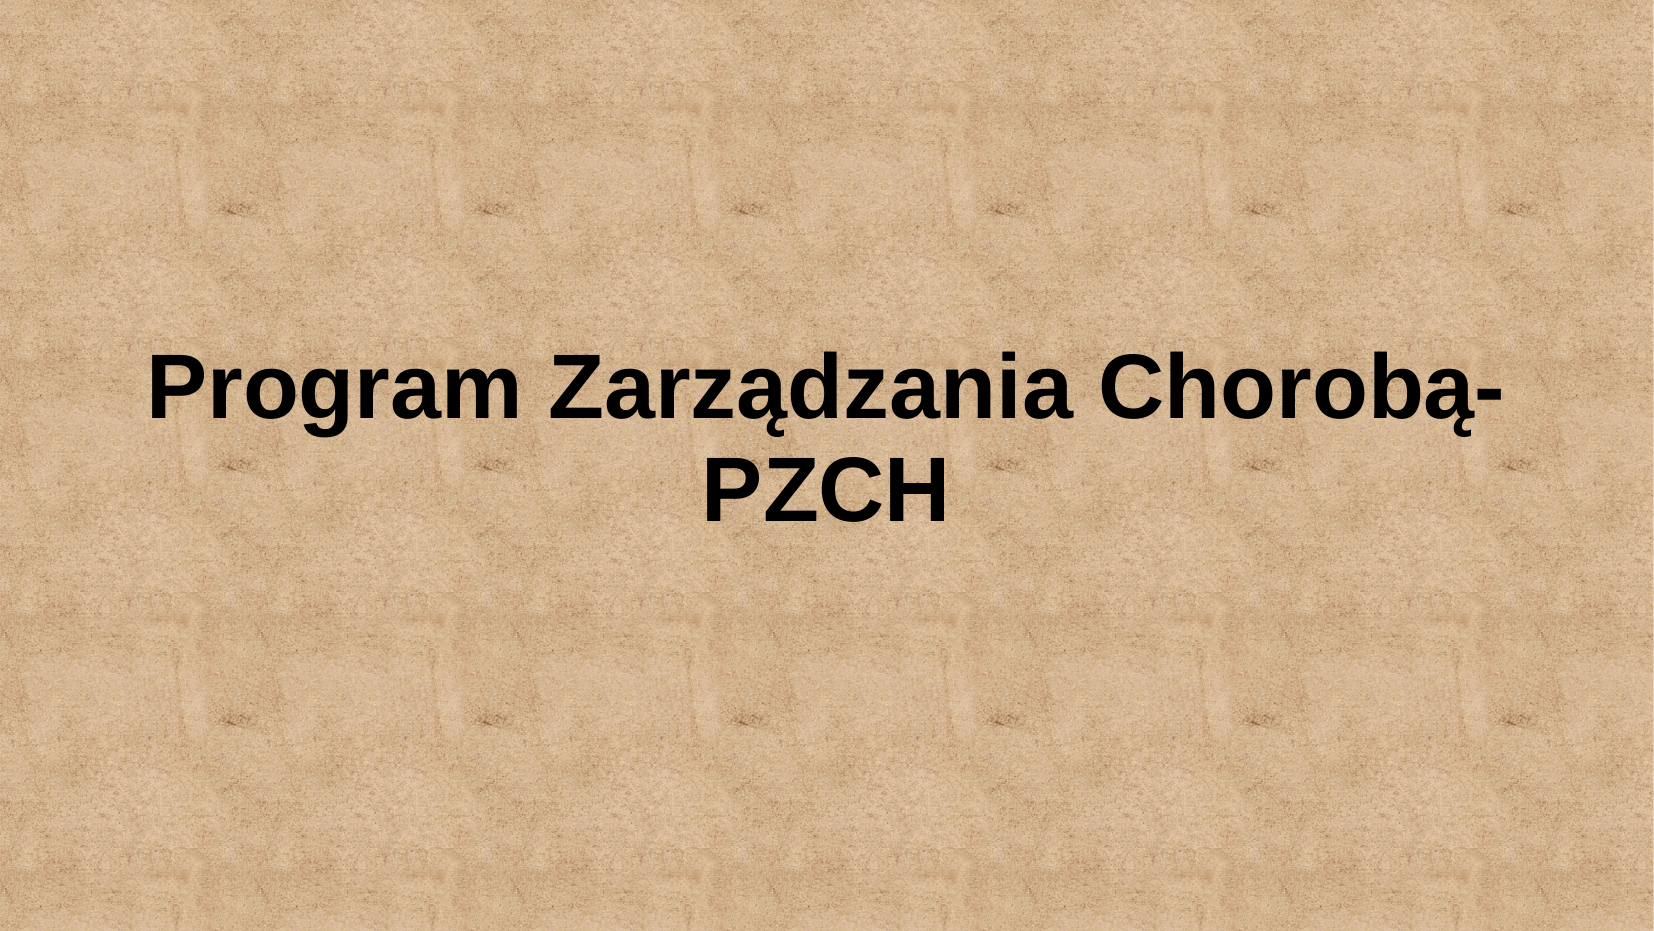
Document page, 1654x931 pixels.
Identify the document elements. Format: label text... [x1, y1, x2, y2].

picture [0, 0, 1654, 931]
title Program Zarządzania Chorobą- PZCH [82, 37, 1571, 841]
